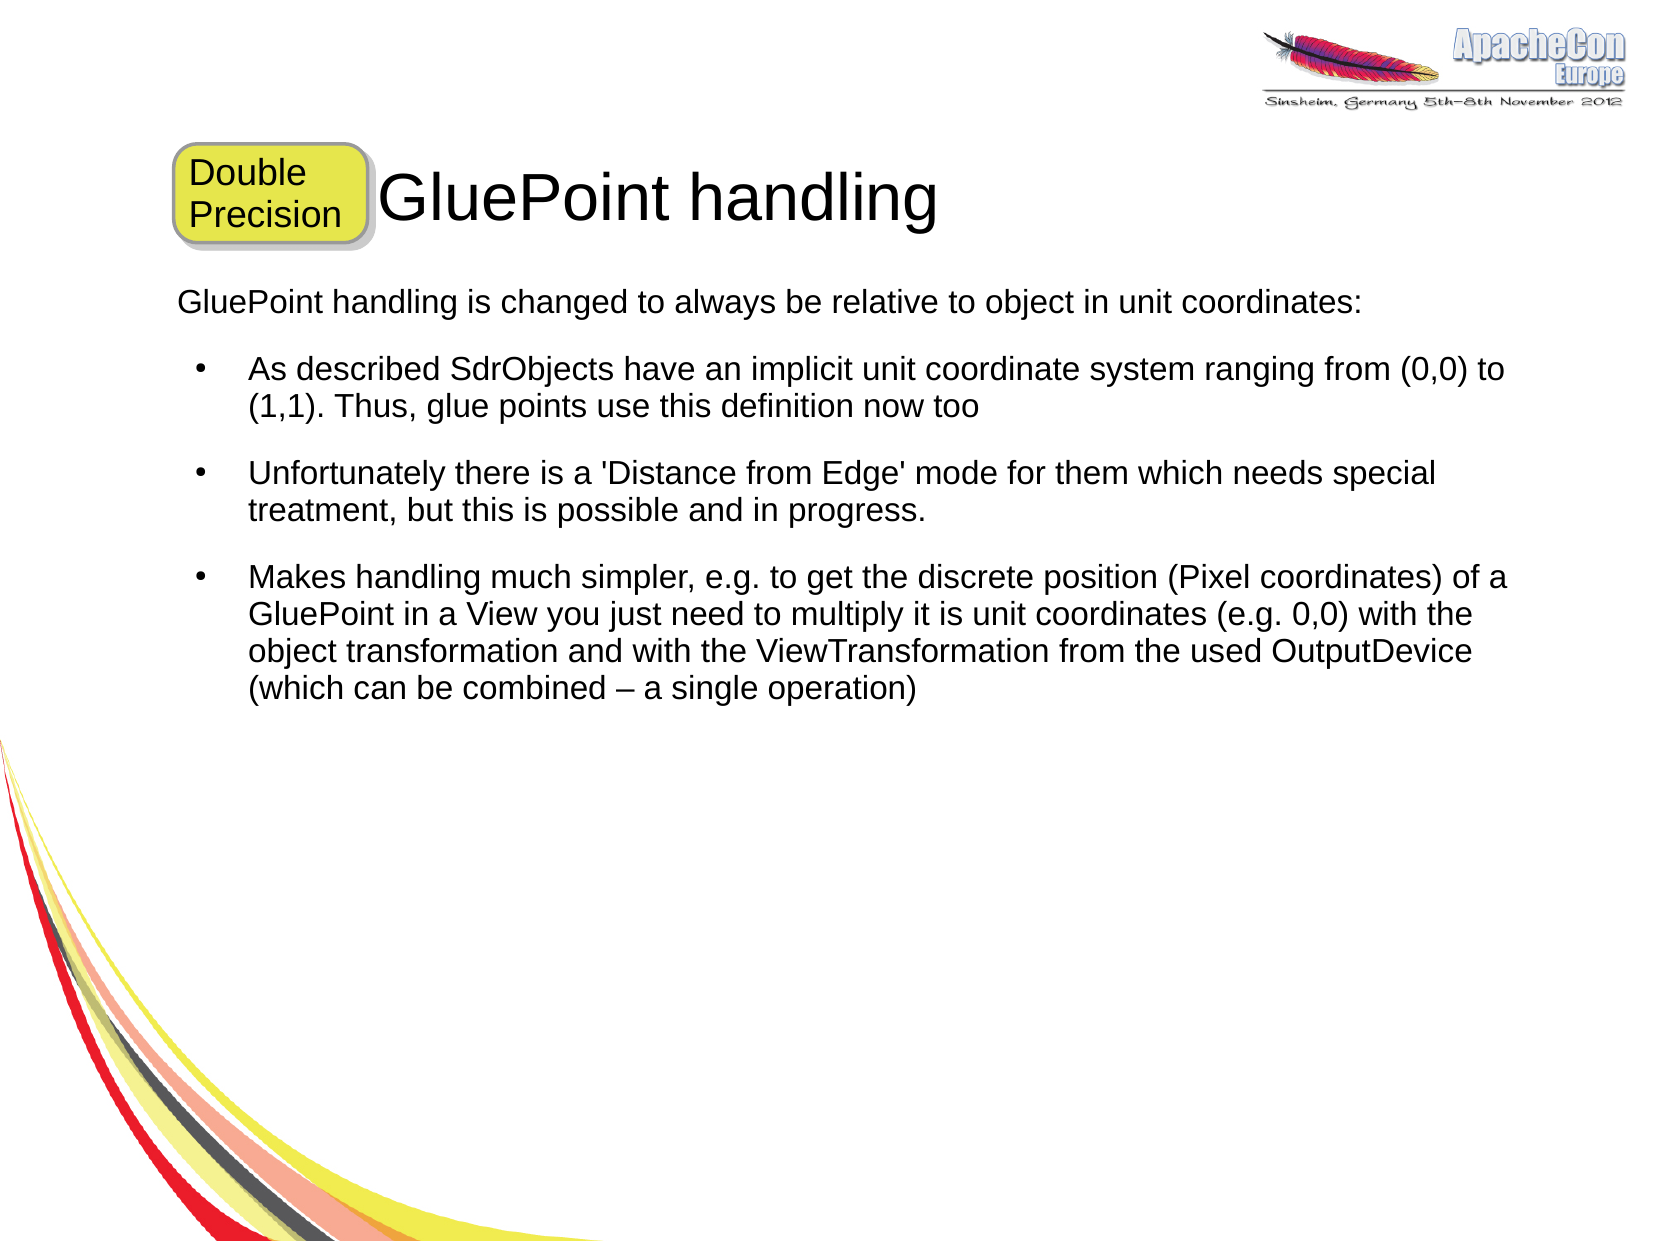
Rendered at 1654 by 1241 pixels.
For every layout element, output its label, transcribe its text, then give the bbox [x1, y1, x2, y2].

title GluePoint handling [377, 148, 1530, 247]
list GluePoint handling is changed to always be relative to object in unit coordinates: As described SdrObjects have an implicit unit coordinate system ranging from (0,0) to (1,1). Thus, glue points use this definition now too Unfortunately there is a 'Distance from Edge' mode for them which needs special treatment, but this is possible and in progress. Makes handling much simpler, e.g. to get the discrete position (Pixel coordinates) of a GluePoint in a View you just need to multiply it is unit coordinates (e.g. 0,0) with the object transformation and with the ViewTransformation from the used OutputDevice (which can be combined – a single operation) [177, 283, 1536, 990]
picture [0, 0, 1654, 1241]
text_box Double Precision [173, 143, 368, 243]
